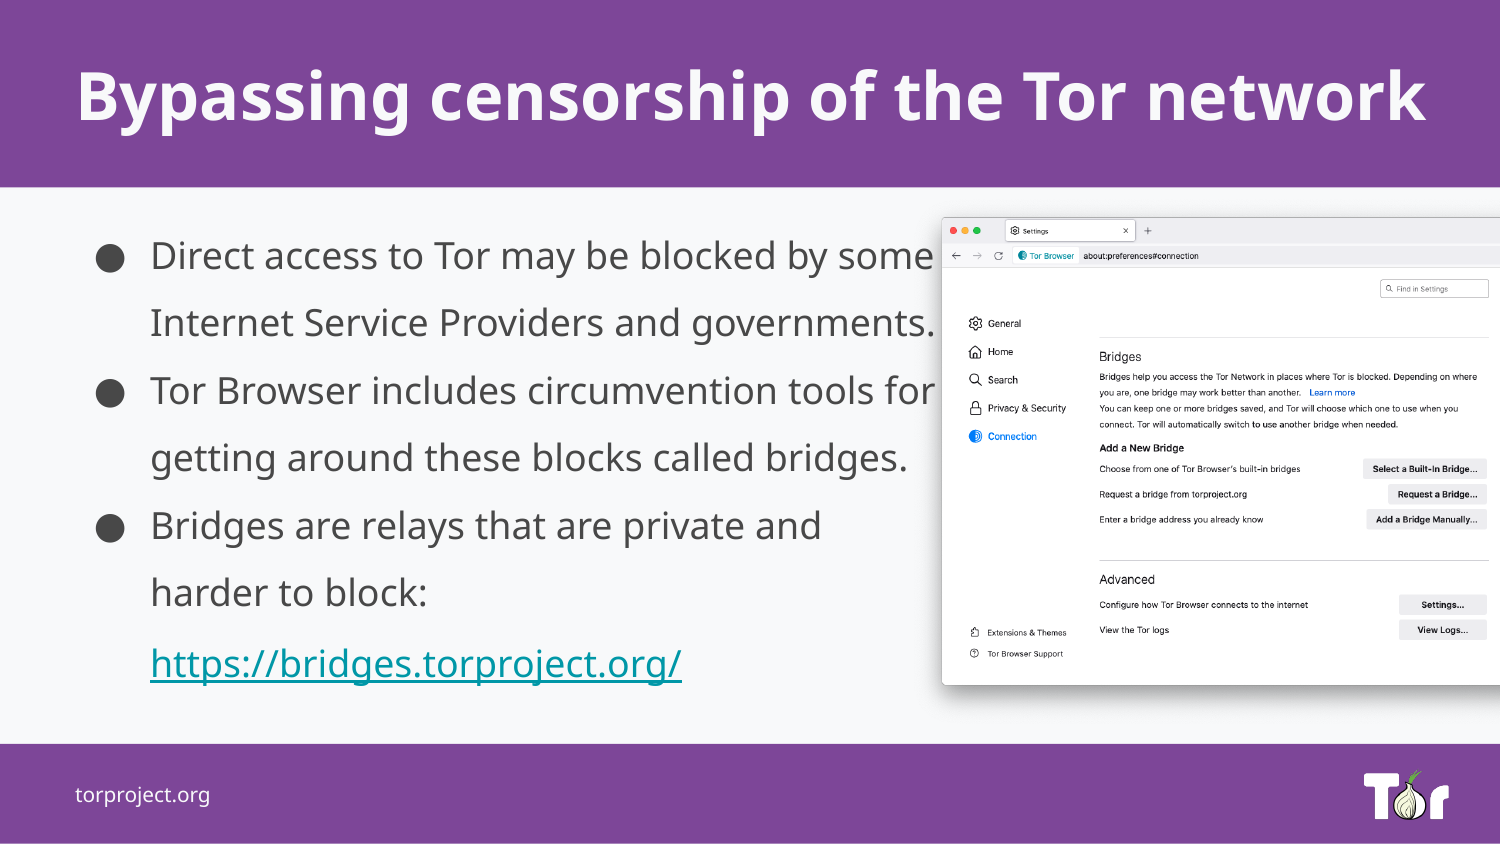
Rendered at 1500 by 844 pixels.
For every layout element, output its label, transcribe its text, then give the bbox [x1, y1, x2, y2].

picture [909, 195, 1500, 728]
title Bypassing censorship of the Tor network [75, 46, 1436, 141]
list Direct access to Tor may be blocked by some Internet Service Providers and governments. Tor Browser includes circumvention tools for getting around these blocks called bridges. Bridges are relays that are private and harder to block: https://bridges.torproject.org/ [75, 187, 939, 713]
picture [1364, 768, 1449, 820]
